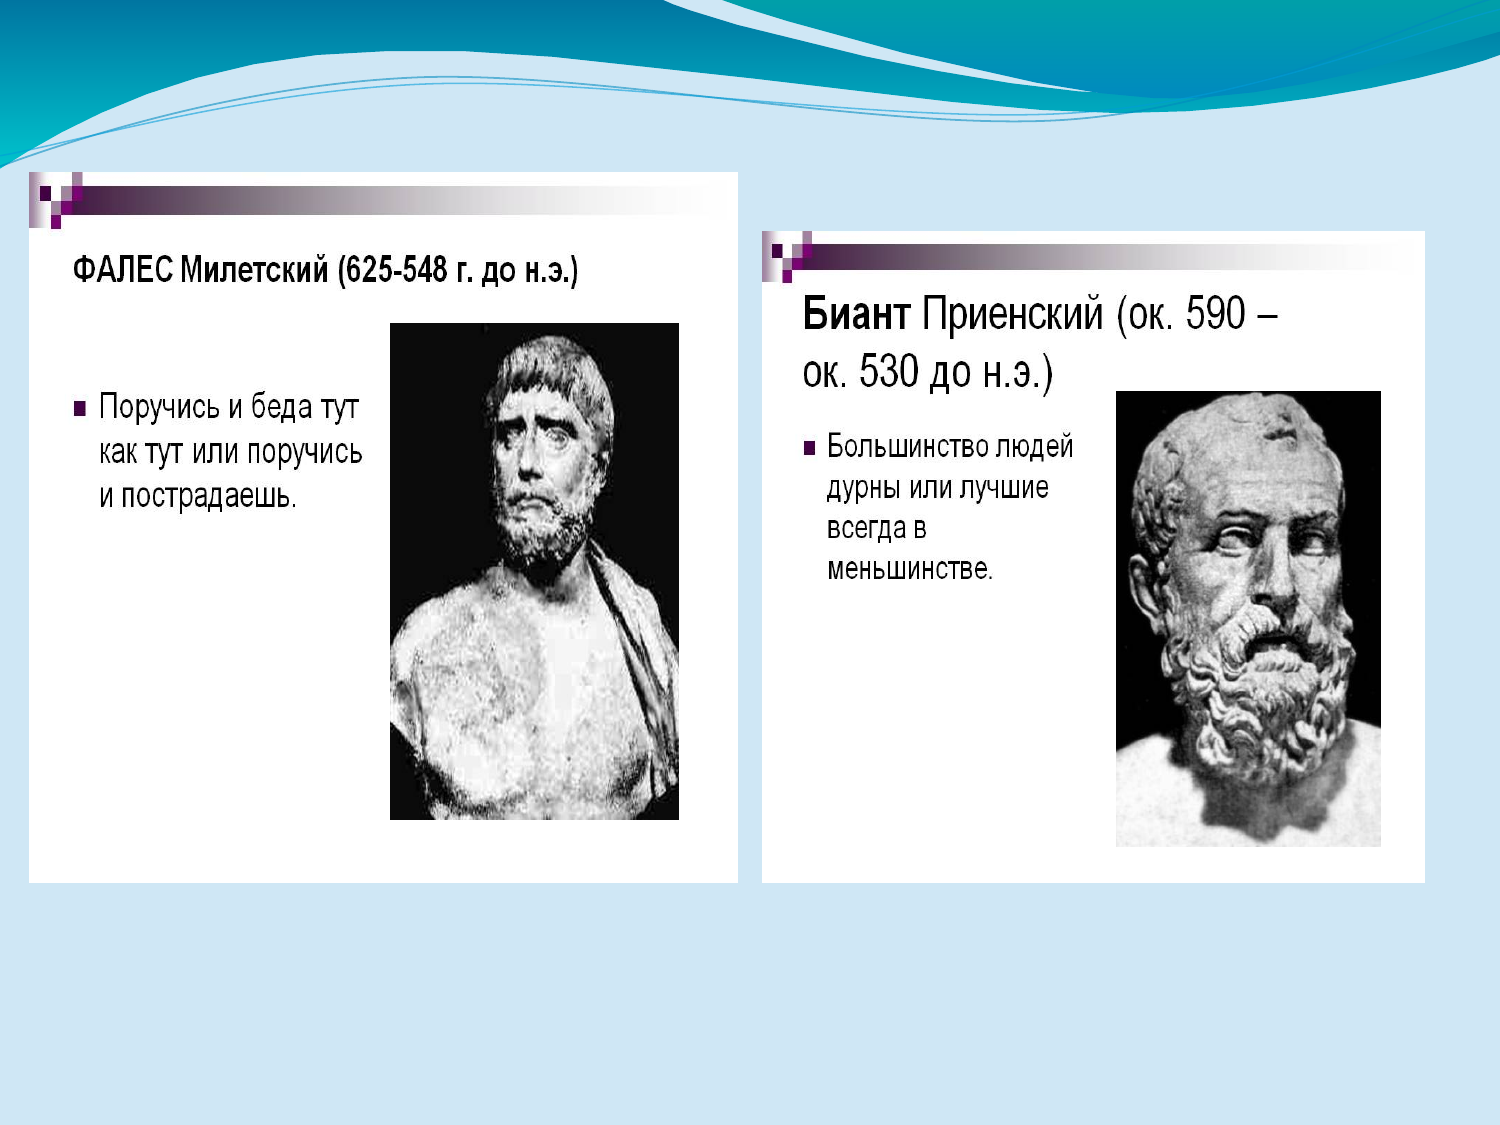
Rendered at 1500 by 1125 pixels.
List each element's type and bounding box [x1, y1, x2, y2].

picture [762, 231, 1425, 883]
picture [29, 172, 738, 883]
title [75, 115, 1425, 303]
